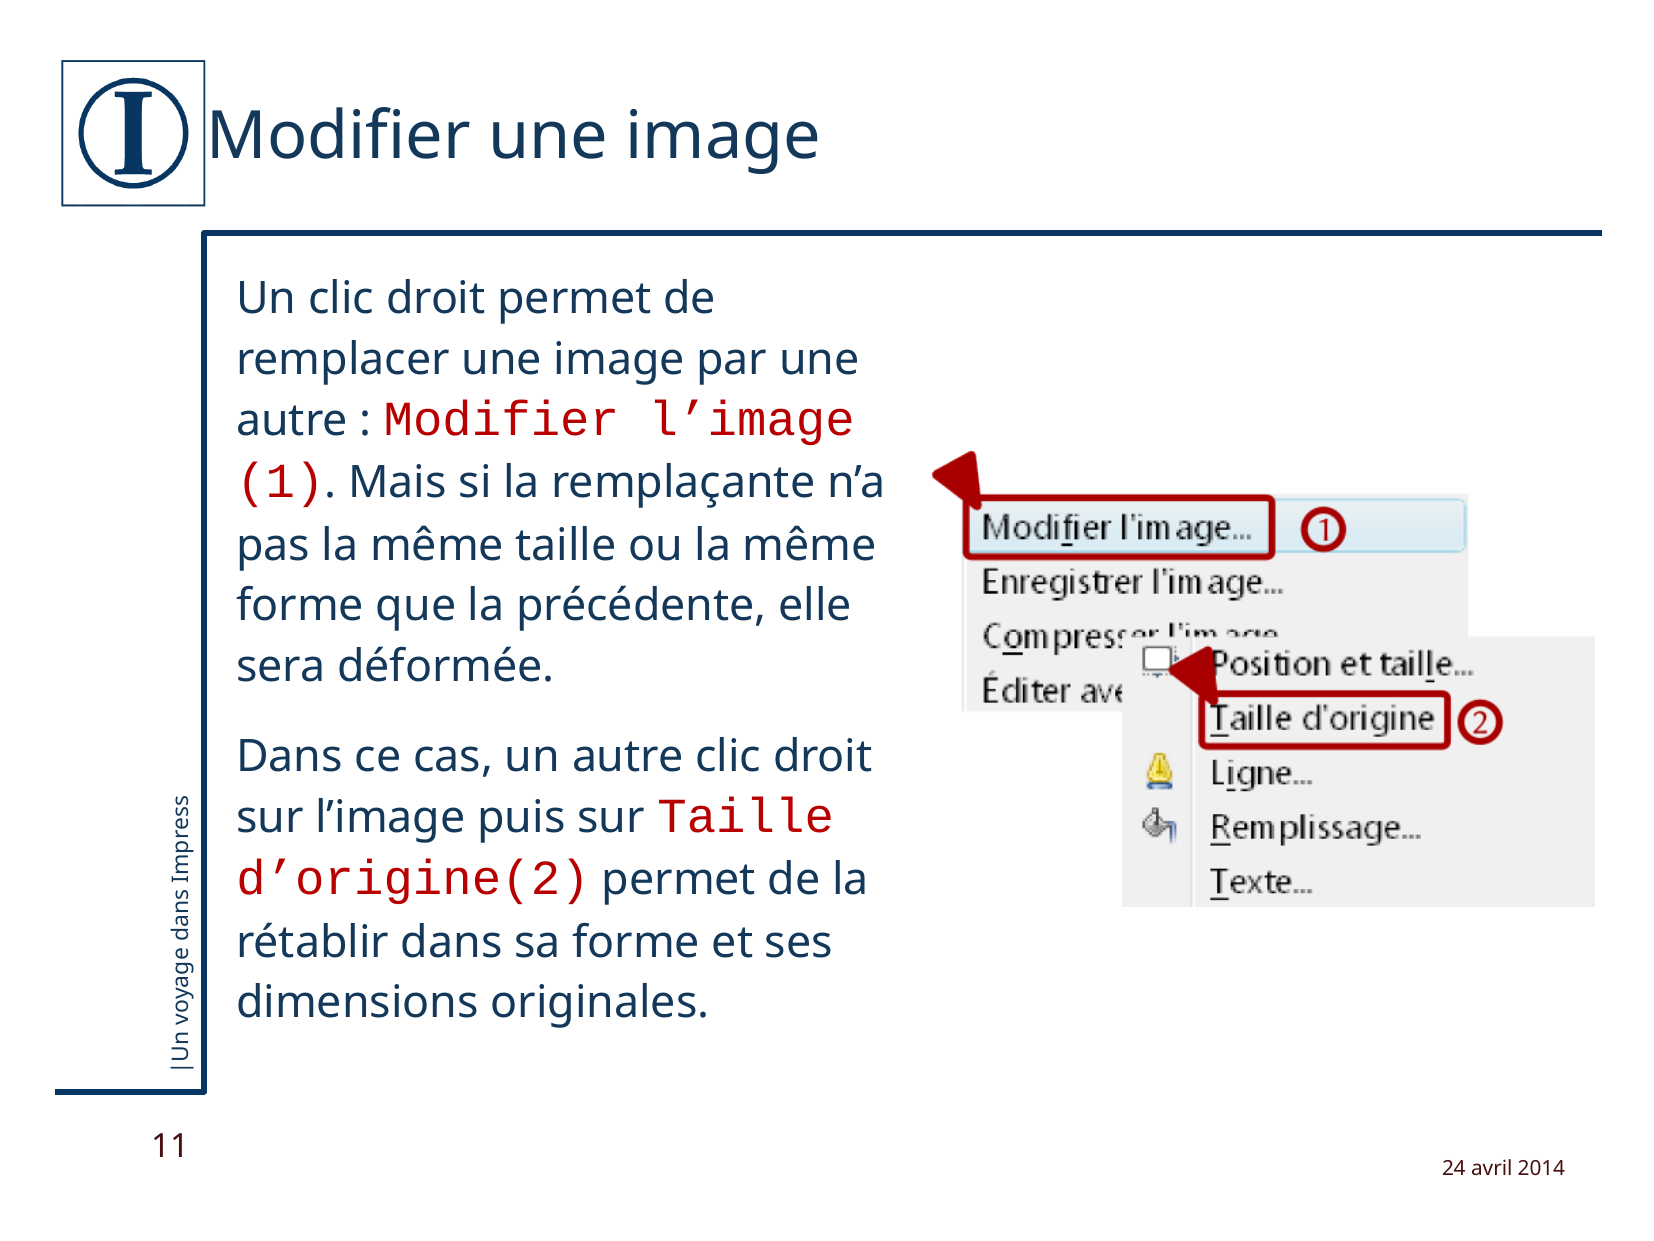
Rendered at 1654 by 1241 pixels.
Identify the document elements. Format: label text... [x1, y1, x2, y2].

picture [59, 58, 207, 207]
title Modifier une image [206, 59, 1565, 207]
picture [932, 451, 1595, 907]
list Un clic droit permet de remplacer une image par une autre : Modifier l’image (1). Mais si la remplaçante n’a pas la même taille ou la même forme que la précédente, elle sera déformée. Dans ce cas, un autre clic droit sur l’image puis sur Taille d’origine(2) permet de la rétablir dans sa forme et ses dimensions originales. [236, 265, 899, 1093]
